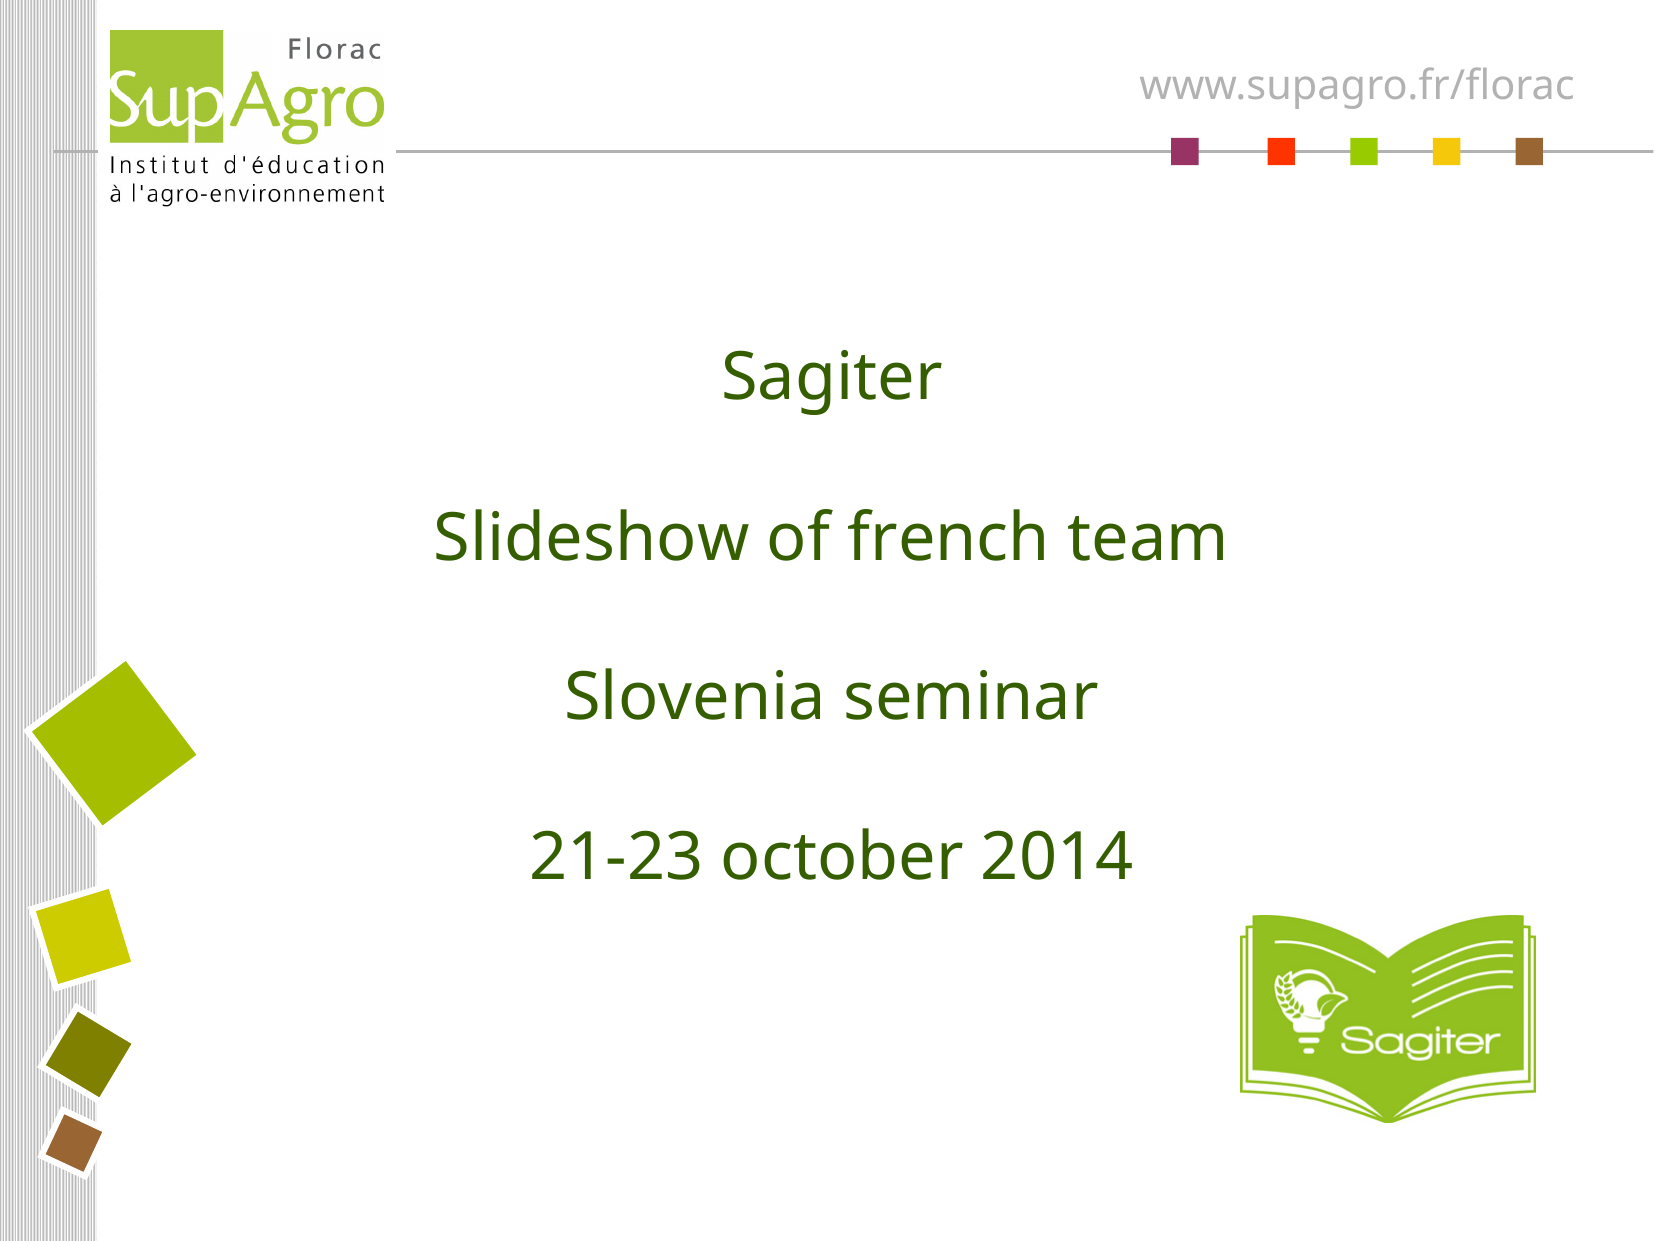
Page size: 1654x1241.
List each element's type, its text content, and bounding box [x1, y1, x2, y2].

text_box [1350, 137, 1378, 166]
text_box [1171, 137, 1199, 166]
text_box [1432, 137, 1461, 166]
text_box [1515, 137, 1543, 166]
title Sagiter Slideshow of french team Slovenia seminar 21-23 october 2014 [206, 192, 1536, 1034]
text_box www.supagro.fr/florac [1102, 55, 1613, 111]
picture [1240, 915, 1536, 1123]
picture [110, 29, 384, 207]
text_box [1267, 137, 1295, 166]
text_box [0, 0, 201, 1241]
